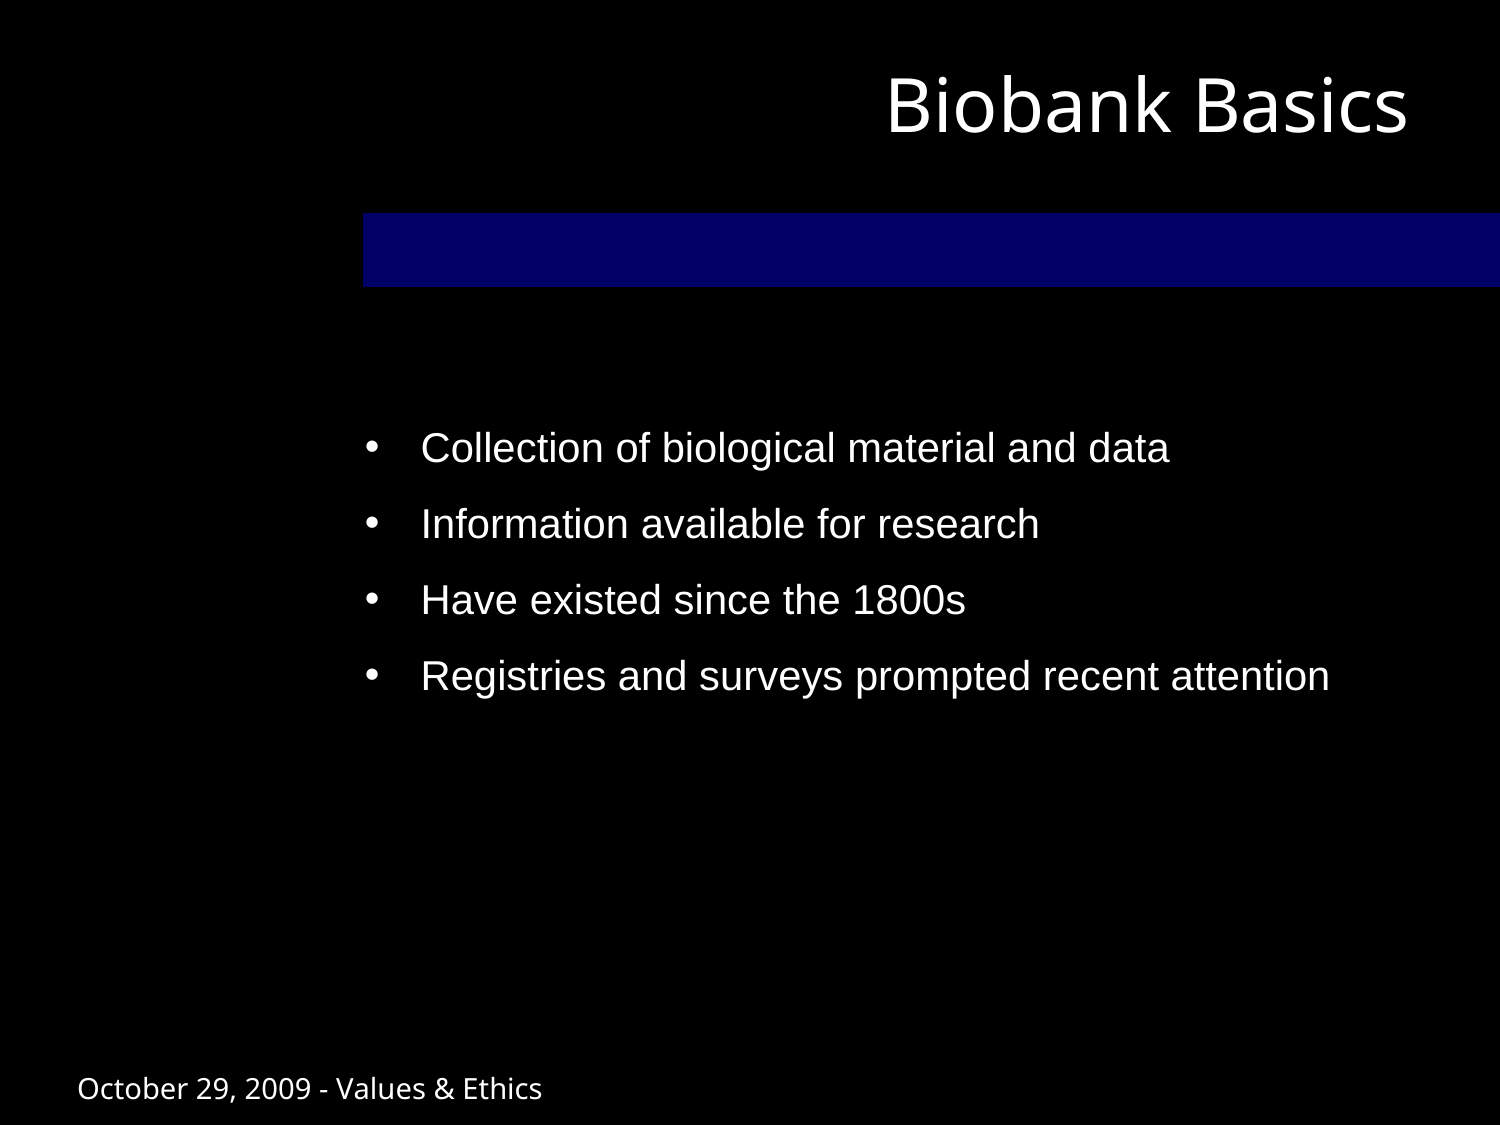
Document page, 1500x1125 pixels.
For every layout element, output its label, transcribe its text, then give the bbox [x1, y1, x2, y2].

text_box [362, 212, 1500, 288]
text_box Collection of biological material and data Information available for research Have existed since the 1800s Registries and surveys prompted recent attention [349, 337, 1426, 708]
text_box Biobank Basics [349, 49, 1426, 156]
text_box October 29, 2009 - Values & Ethics [62, 1062, 638, 1113]
